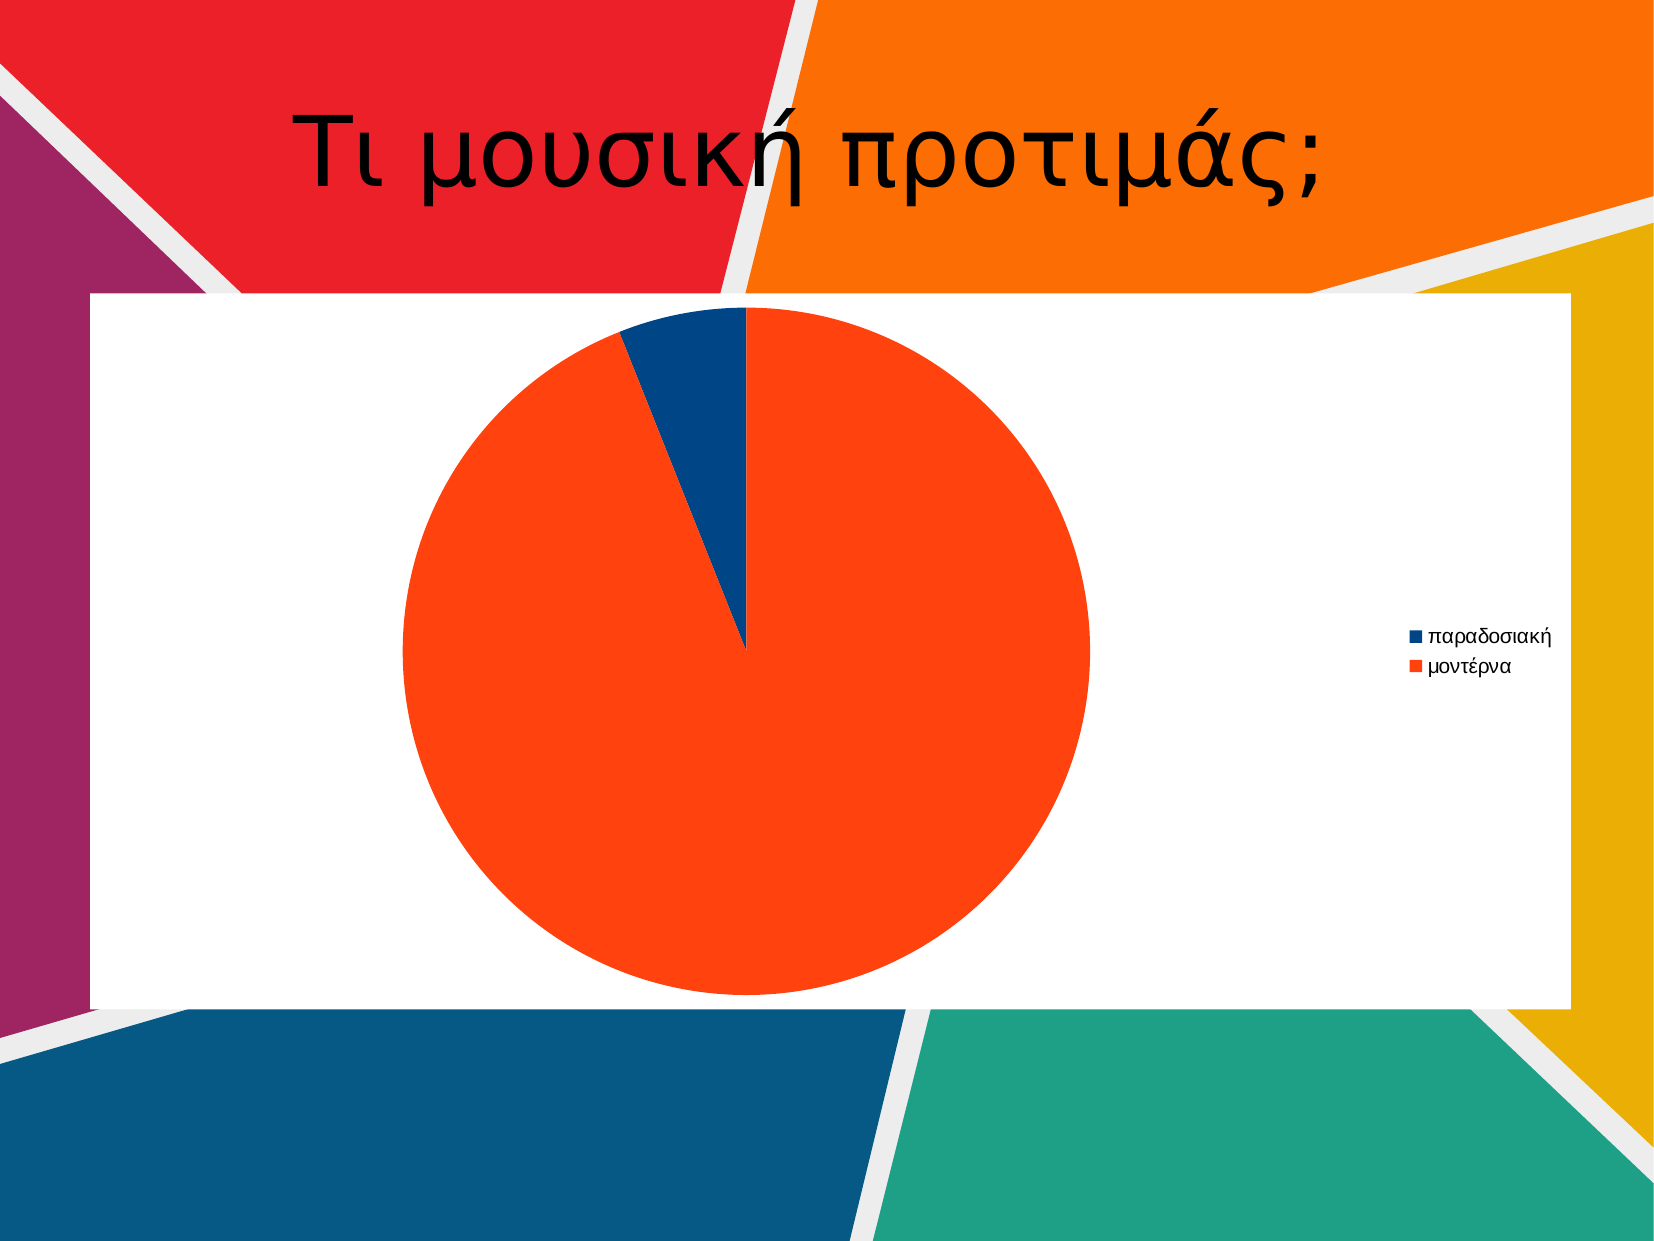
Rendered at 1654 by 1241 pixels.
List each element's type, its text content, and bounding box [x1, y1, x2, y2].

title Τι μουσική προτιμάς; [82, 49, 1571, 257]
chart [90, 293, 1571, 1010]
